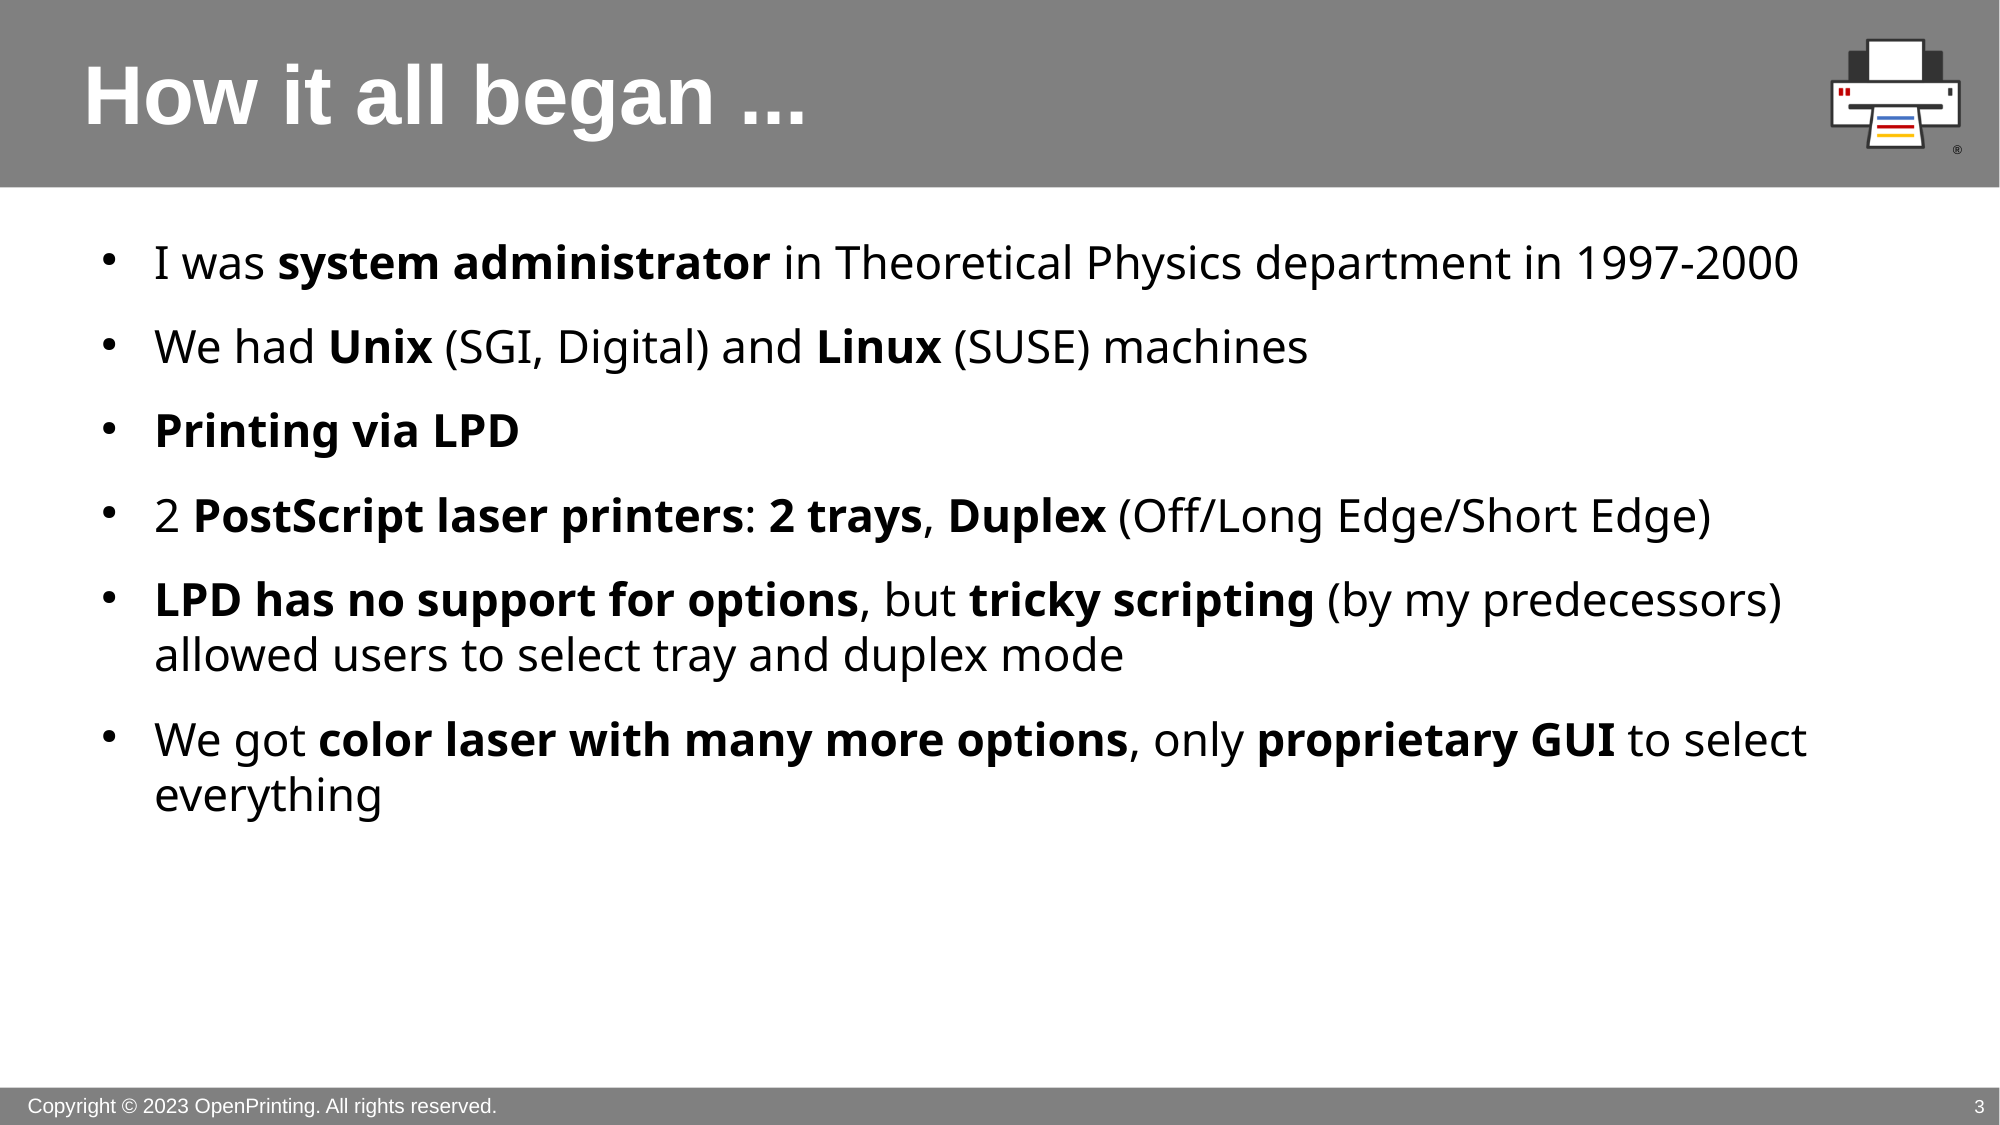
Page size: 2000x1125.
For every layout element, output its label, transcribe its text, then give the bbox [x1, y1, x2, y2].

list I was system administrator in Theoretical Physics department in 1997-2000 We had Unix (SGI, Digital) and Linux (SUSE) machines Printing via LPD 2 PostScript laser printers: 2 trays, Duplex (Off/Long Edge/Short Edge) LPD has no support for options, but tricky scripting (by my predecessors) allowed users to select tray and duplex mode We got color laser with many more options, only proprietary GUI to select everything [75, 224, 1936, 1067]
picture [1825, 33, 1966, 154]
title How it all began ... [75, 7, 1786, 175]
